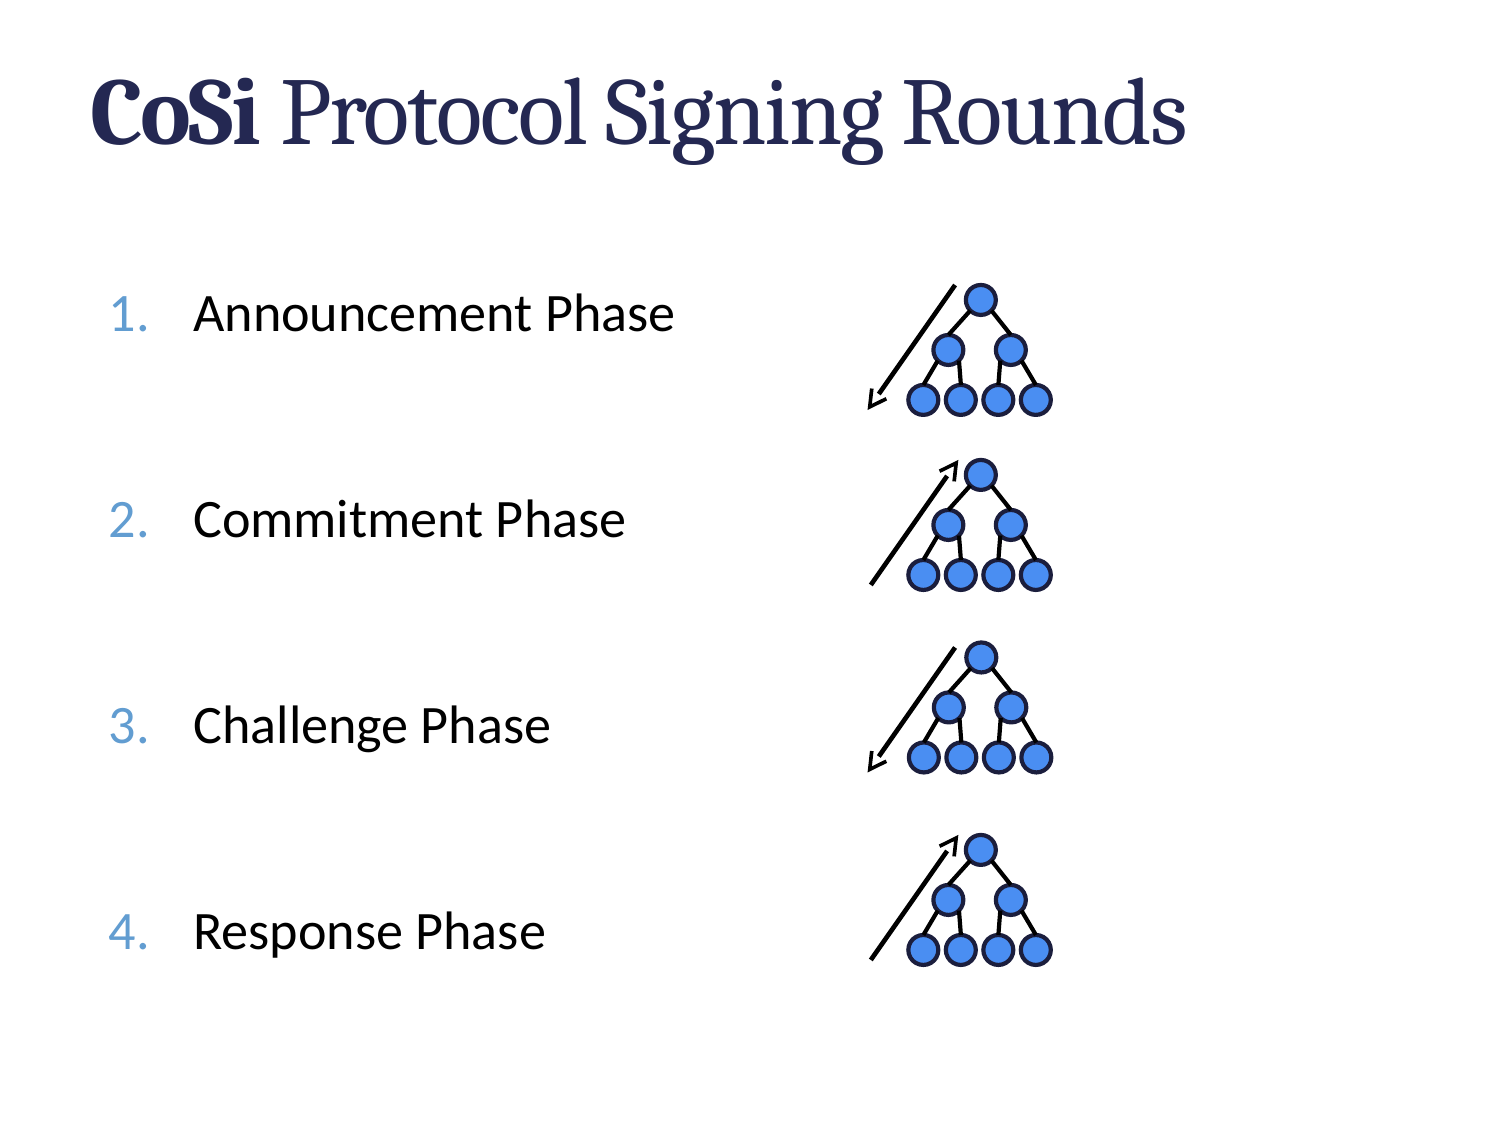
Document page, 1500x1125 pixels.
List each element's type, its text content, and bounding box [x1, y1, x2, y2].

text_box [945, 935, 976, 965]
text_box [908, 935, 939, 965]
text_box [1020, 385, 1051, 415]
text_box [933, 510, 964, 540]
text_box [933, 335, 964, 365]
text_box [966, 642, 997, 673]
text_box [965, 284, 996, 315]
text_box [933, 692, 964, 723]
text_box [995, 885, 1026, 915]
text_box [965, 459, 996, 490]
text_box [996, 692, 1027, 723]
text_box [908, 385, 939, 415]
text_box [933, 885, 964, 915]
text_box [1020, 935, 1051, 965]
text_box [908, 742, 939, 773]
text_box [983, 560, 1014, 590]
text_box [965, 834, 996, 865]
text_box [983, 935, 1014, 965]
text_box [983, 742, 1014, 773]
list Announcement Phase Commitment Phase Challenge Phase Response Phase [75, 270, 788, 1063]
text_box [1021, 742, 1052, 773]
text_box [908, 560, 939, 590]
text_box [945, 385, 976, 415]
text_box [946, 742, 977, 773]
text_box [995, 510, 1026, 540]
text_box [983, 385, 1014, 415]
text_box [995, 335, 1026, 365]
title CoSi Protocol Signing Rounds [75, 12, 1325, 200]
text_box [945, 560, 976, 590]
text_box [1020, 560, 1051, 590]
